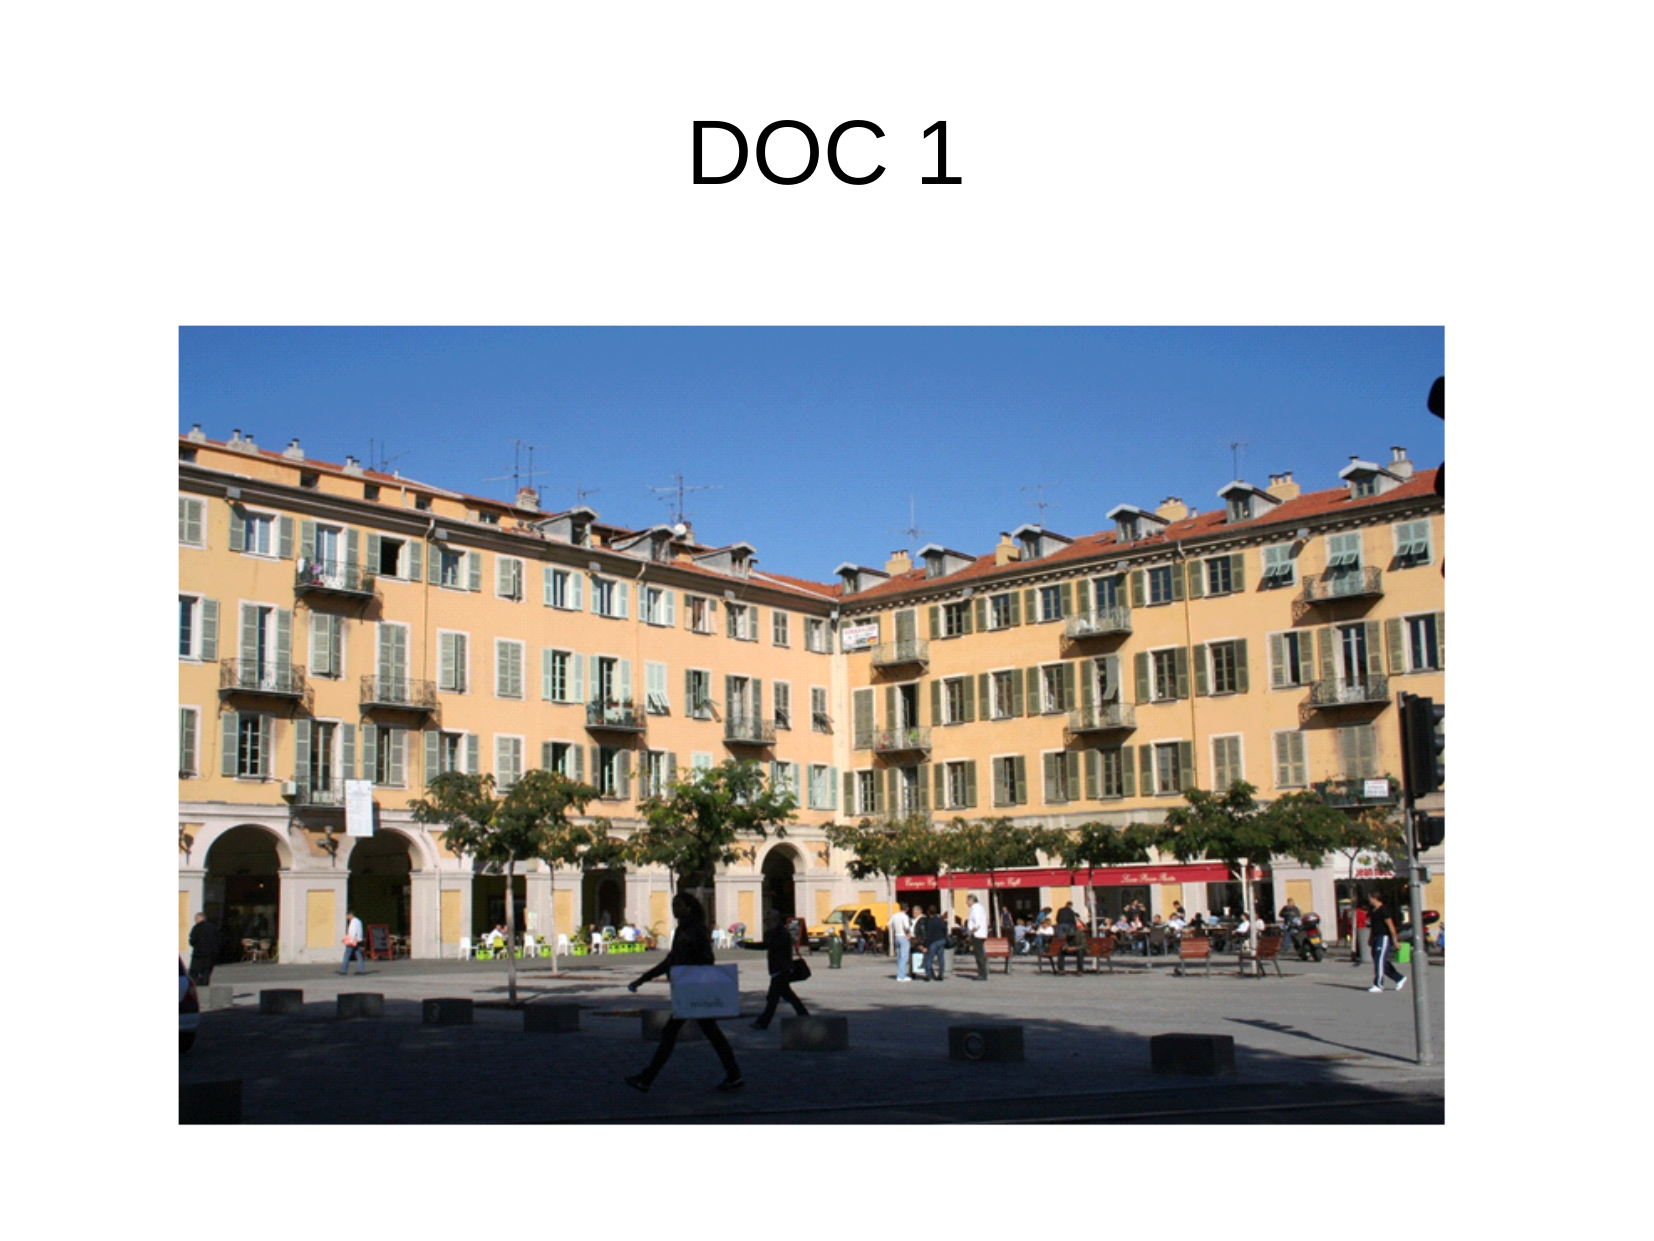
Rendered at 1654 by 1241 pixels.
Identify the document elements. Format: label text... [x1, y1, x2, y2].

picture [177, 324, 1447, 1127]
title DOC 1 [82, 49, 1571, 257]
